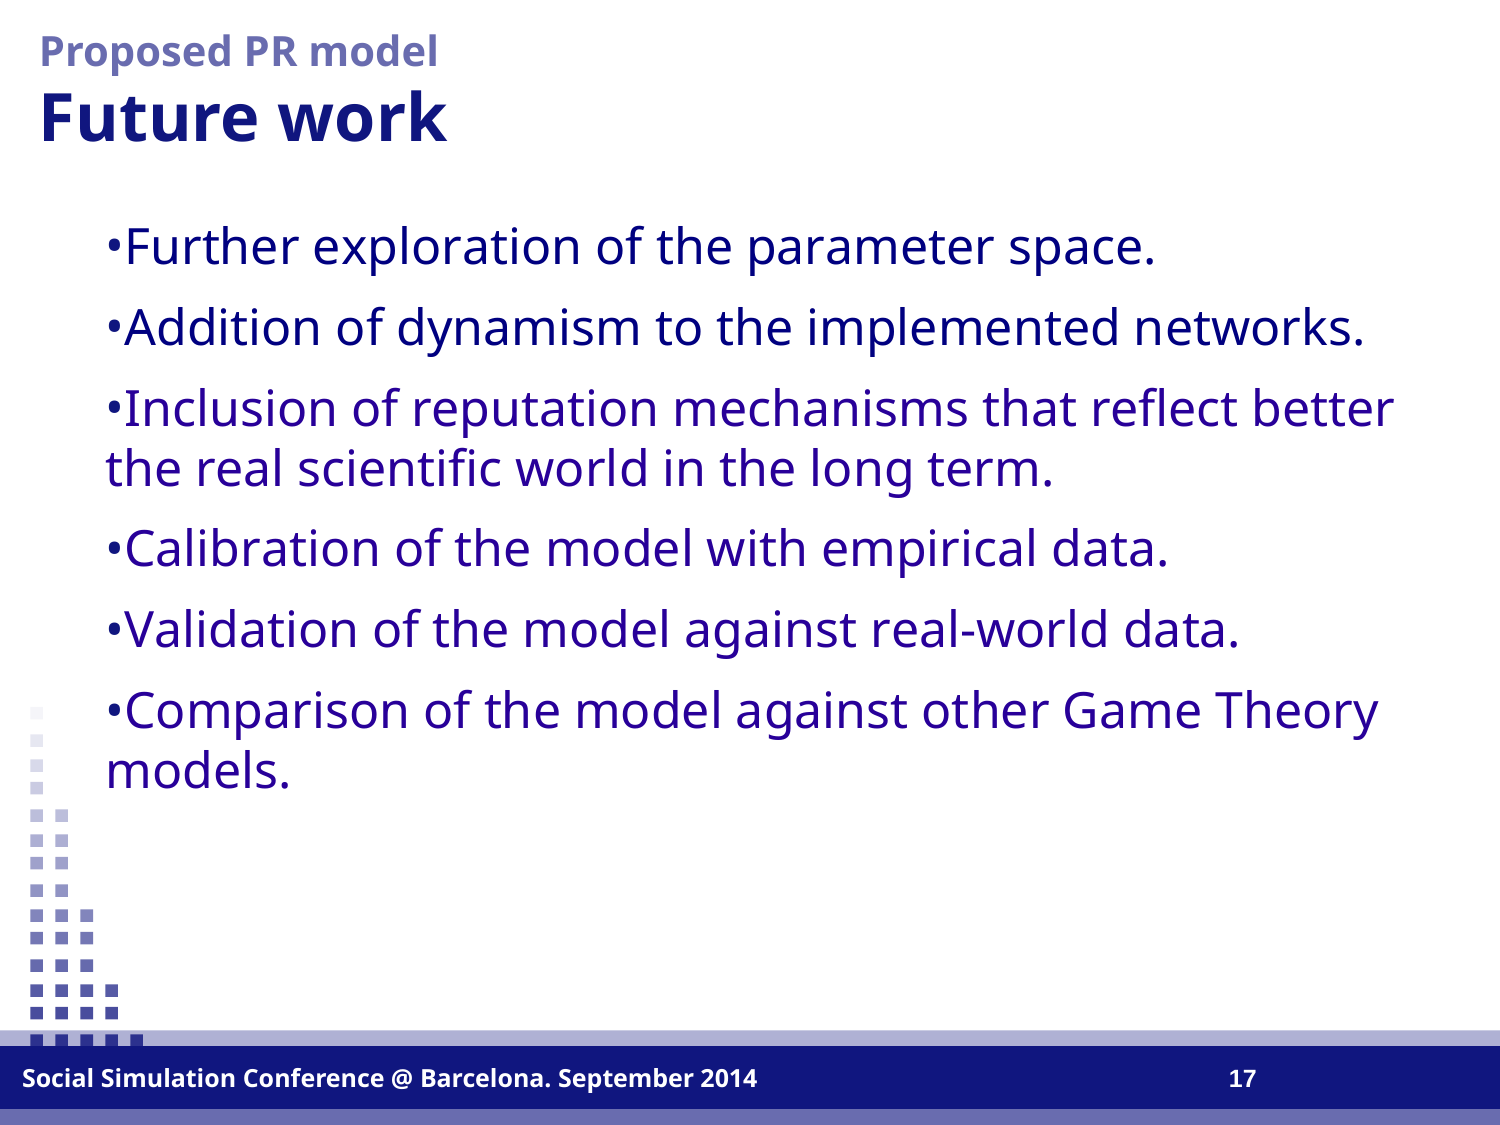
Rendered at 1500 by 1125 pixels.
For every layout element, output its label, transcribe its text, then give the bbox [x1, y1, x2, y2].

text_box Proposed PR model Future work [24, 17, 1453, 243]
text_box Further exploration of the parameter space. Addition of dynamism to the implemented networks. Inclusion of reputation mechanisms that reflect better the real scientific world in the long term. Calibration of the model with empirical data. Validation of the model against real-world data. Comparison of the model against other Game Theory models. [90, 206, 1424, 1003]
